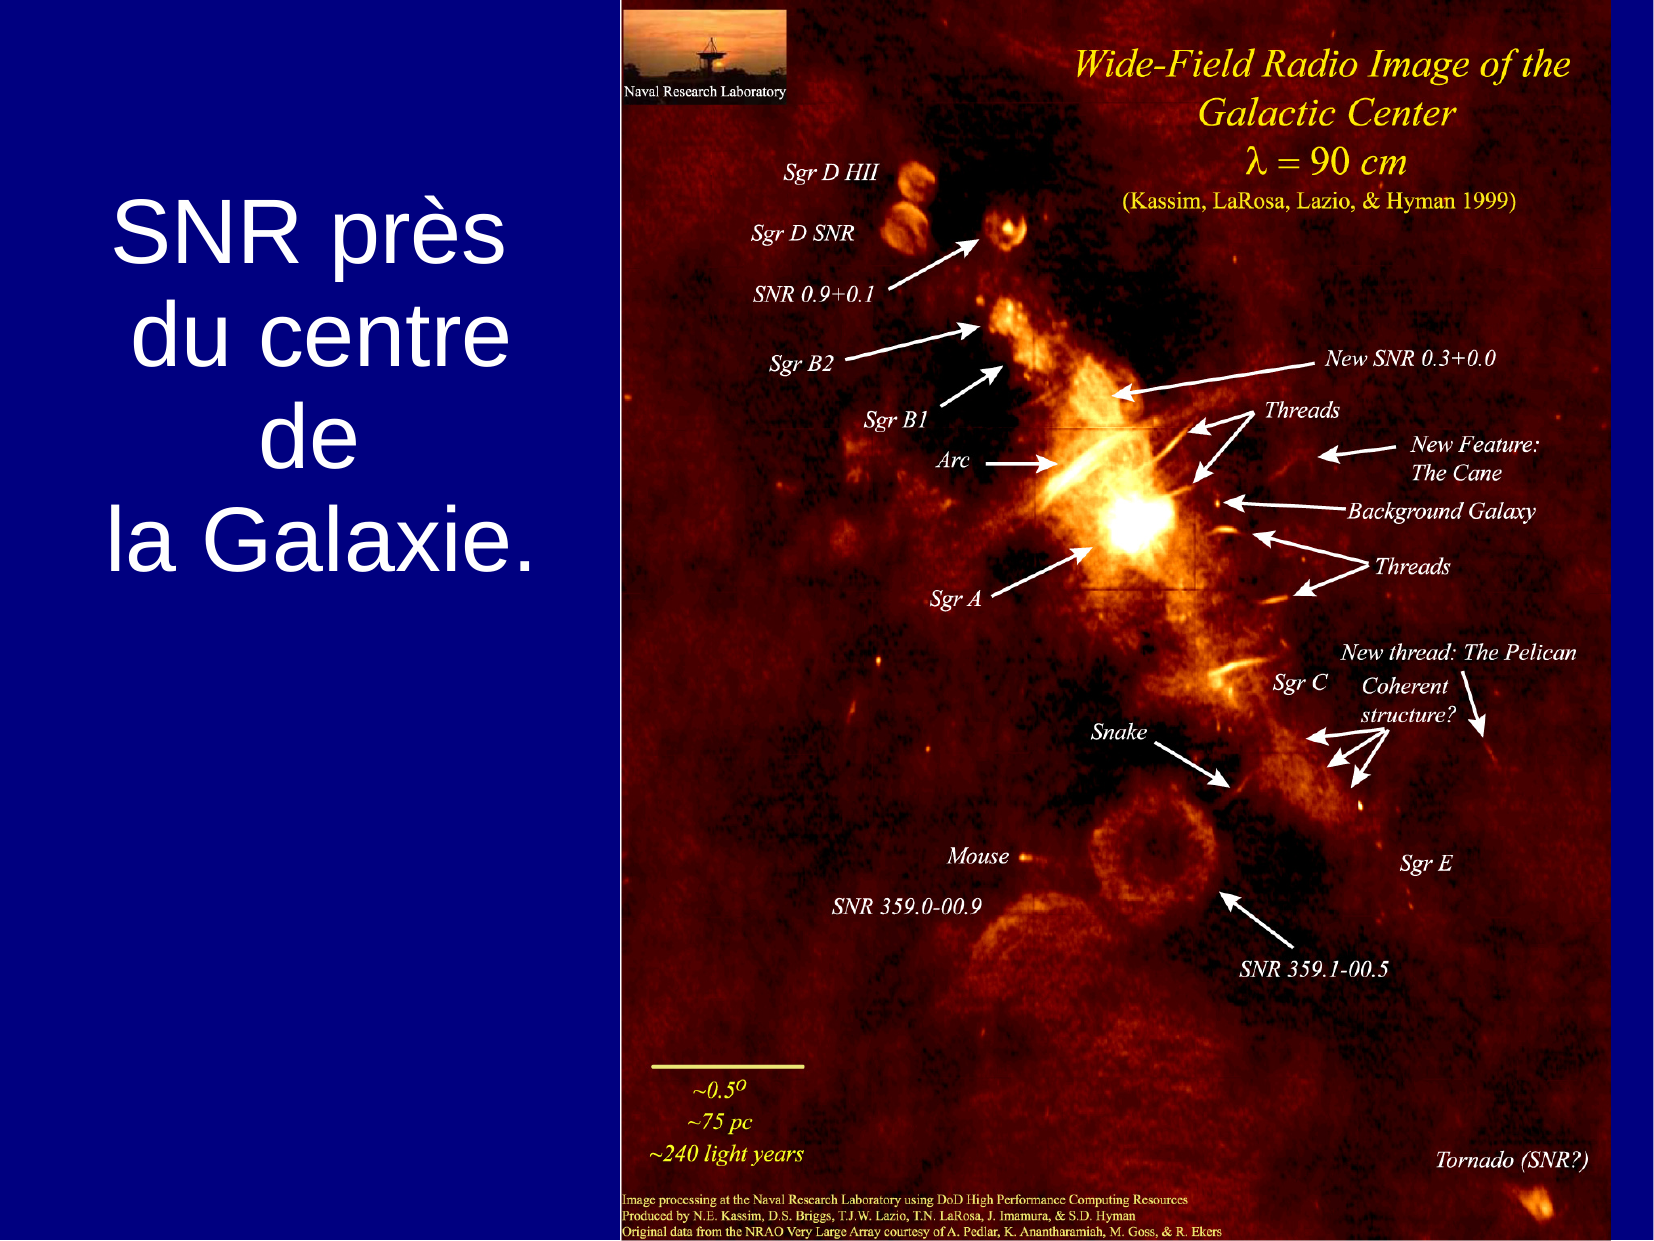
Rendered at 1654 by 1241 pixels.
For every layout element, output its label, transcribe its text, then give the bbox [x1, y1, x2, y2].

title SNR près du centre de la Galaxie. [82, 180, 562, 591]
picture [620, 0, 1611, 1241]
